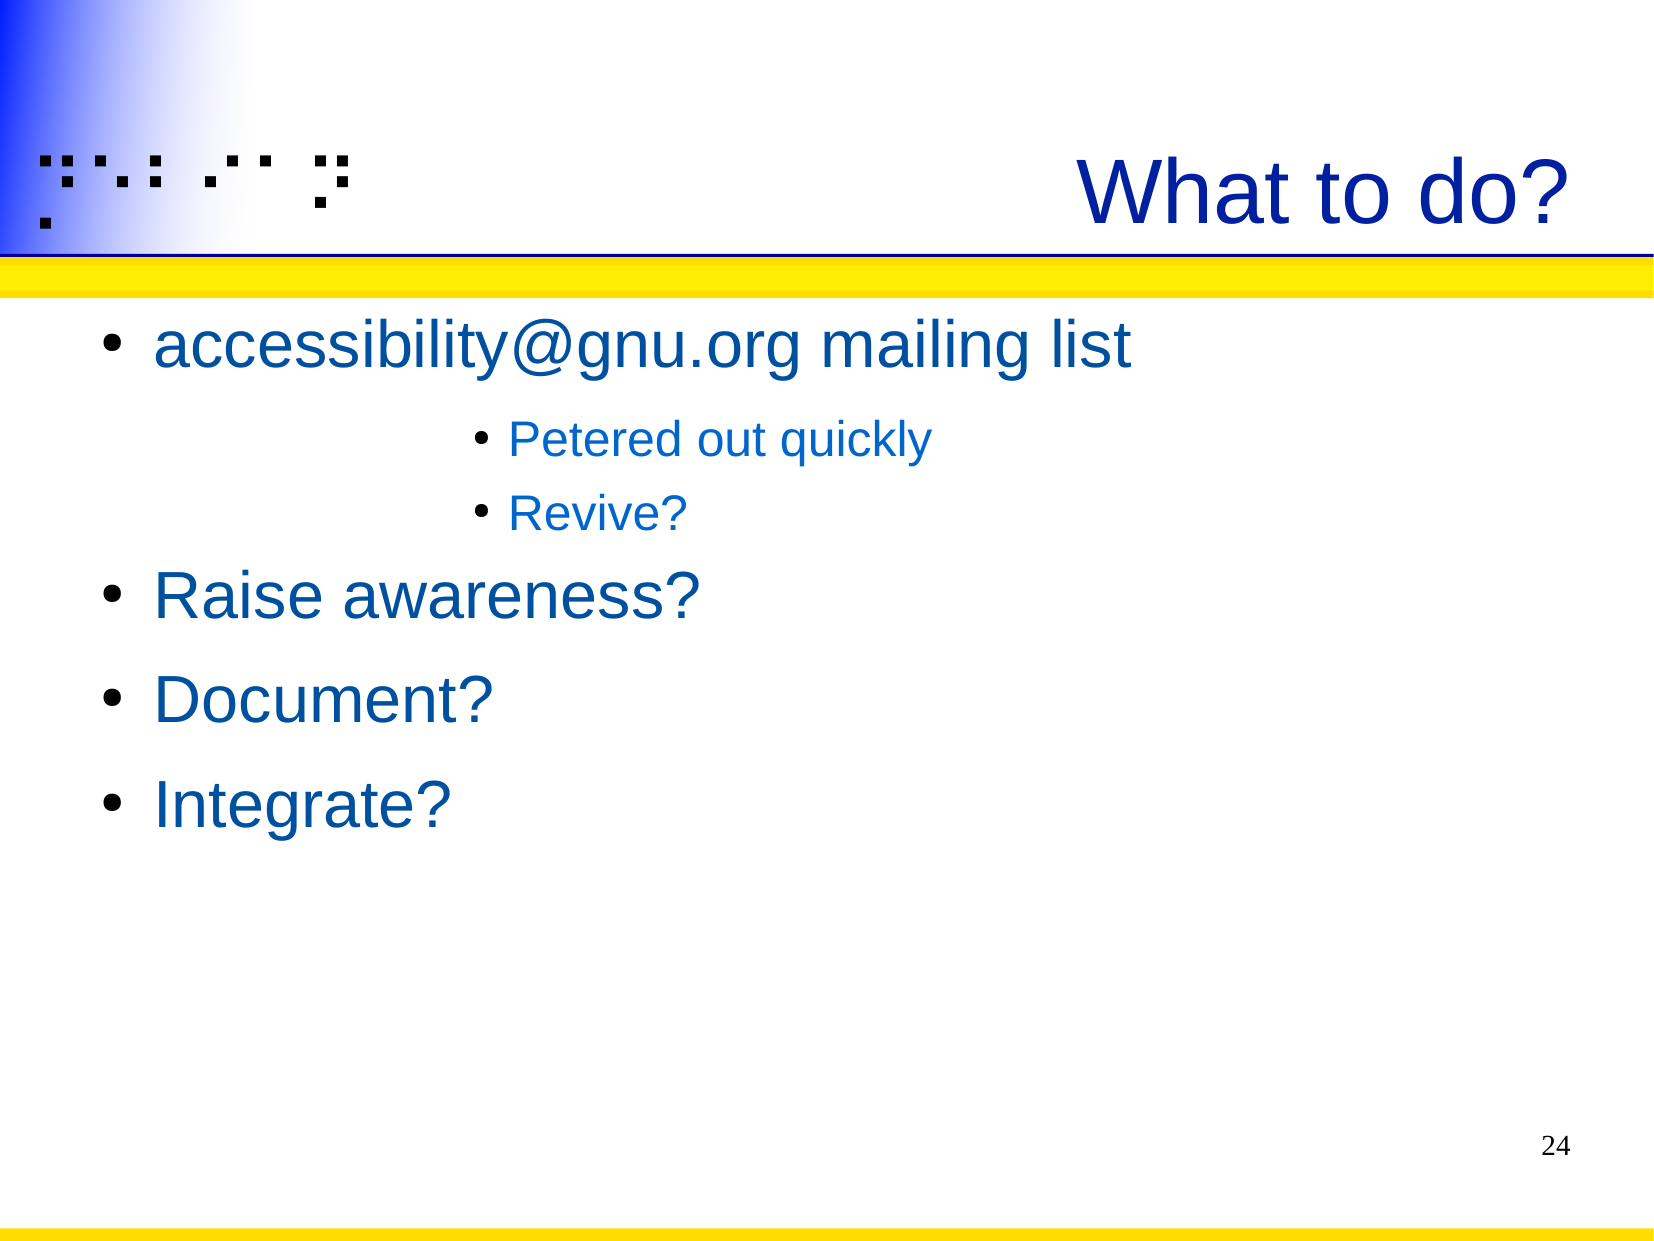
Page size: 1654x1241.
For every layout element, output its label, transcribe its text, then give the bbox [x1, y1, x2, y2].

title What to do? [372, 126, 1571, 257]
list accessibility@gnu.org mailing list Petered out quickly Revive? Raise awareness? Document? Integrate? [82, 307, 1571, 1126]
